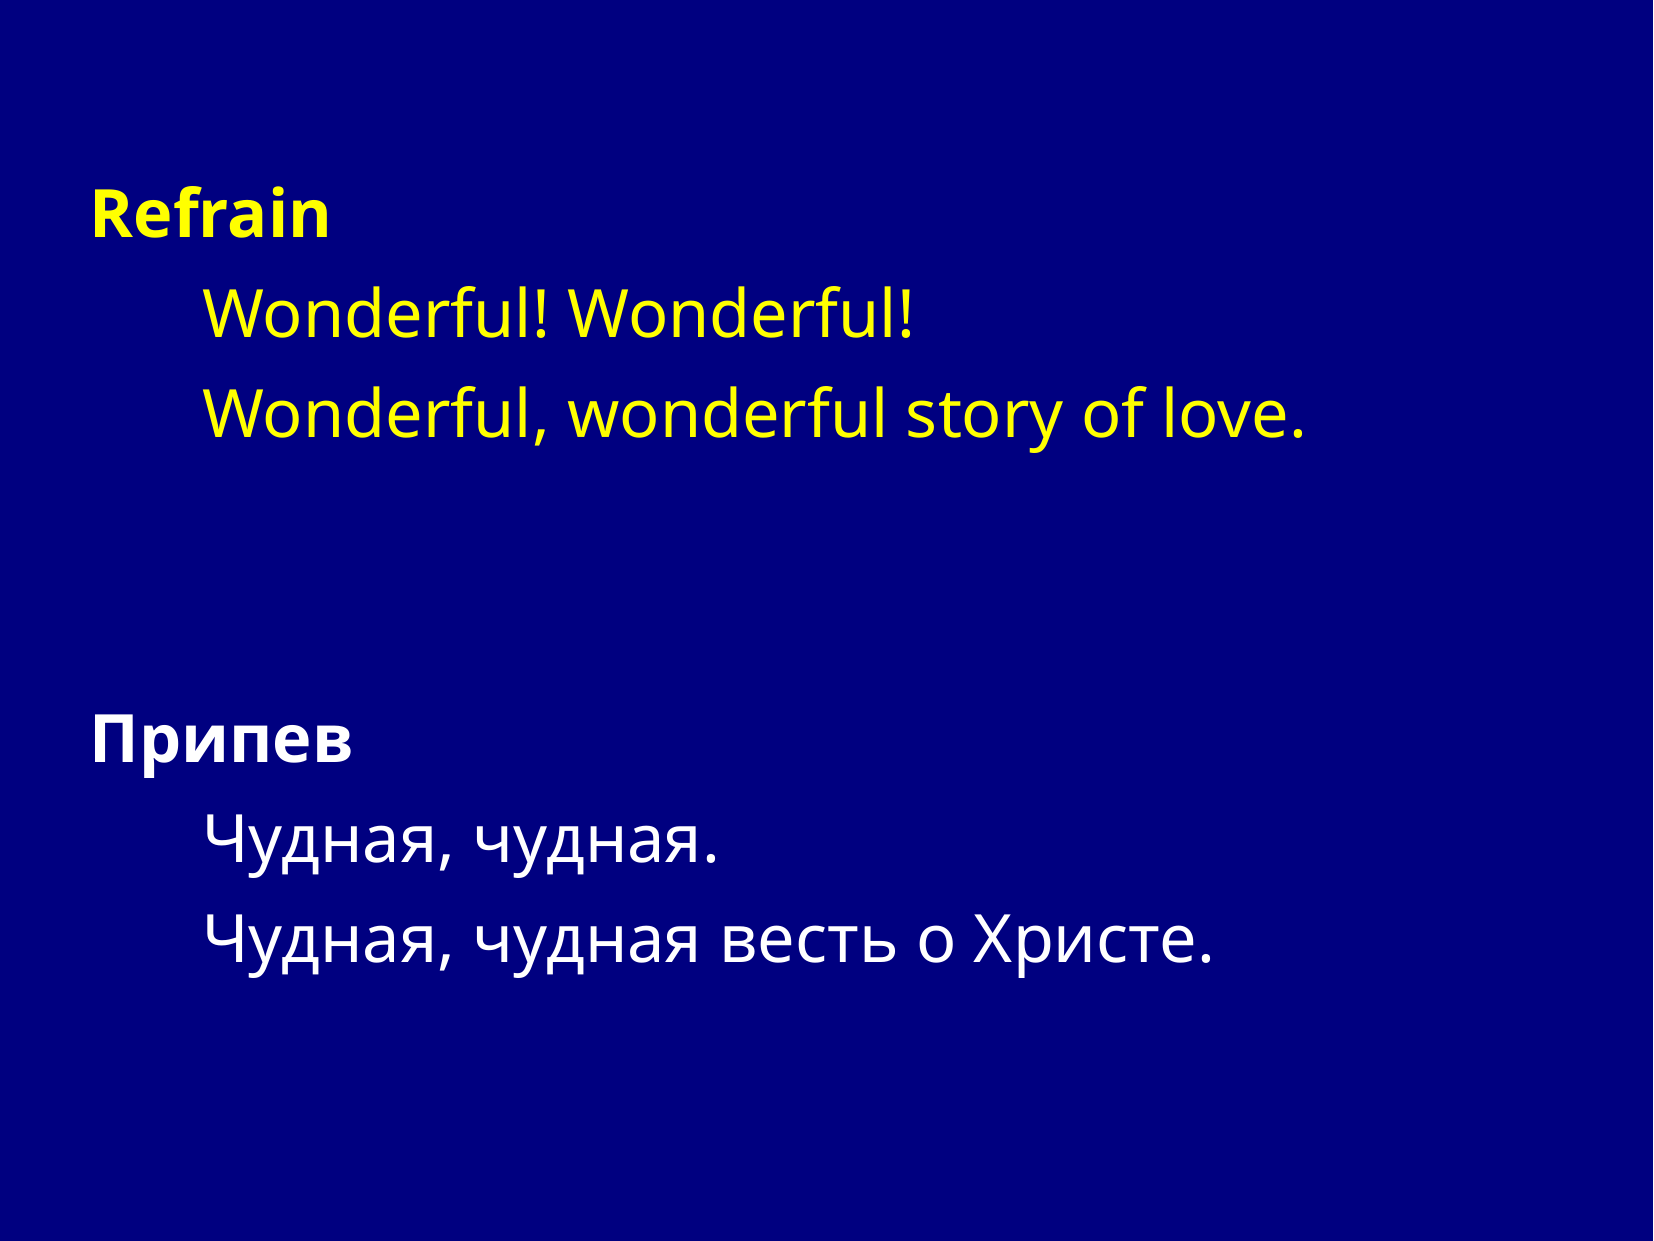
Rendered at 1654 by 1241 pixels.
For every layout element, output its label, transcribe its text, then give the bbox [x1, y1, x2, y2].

text_box Припев Чудная, чудная. Чудная, чудная весть о Христе. [75, 675, 1576, 1163]
text_box Refrain Wonderful! Wonderful! Wonderful, wonderful story of love. [75, 150, 1576, 638]
